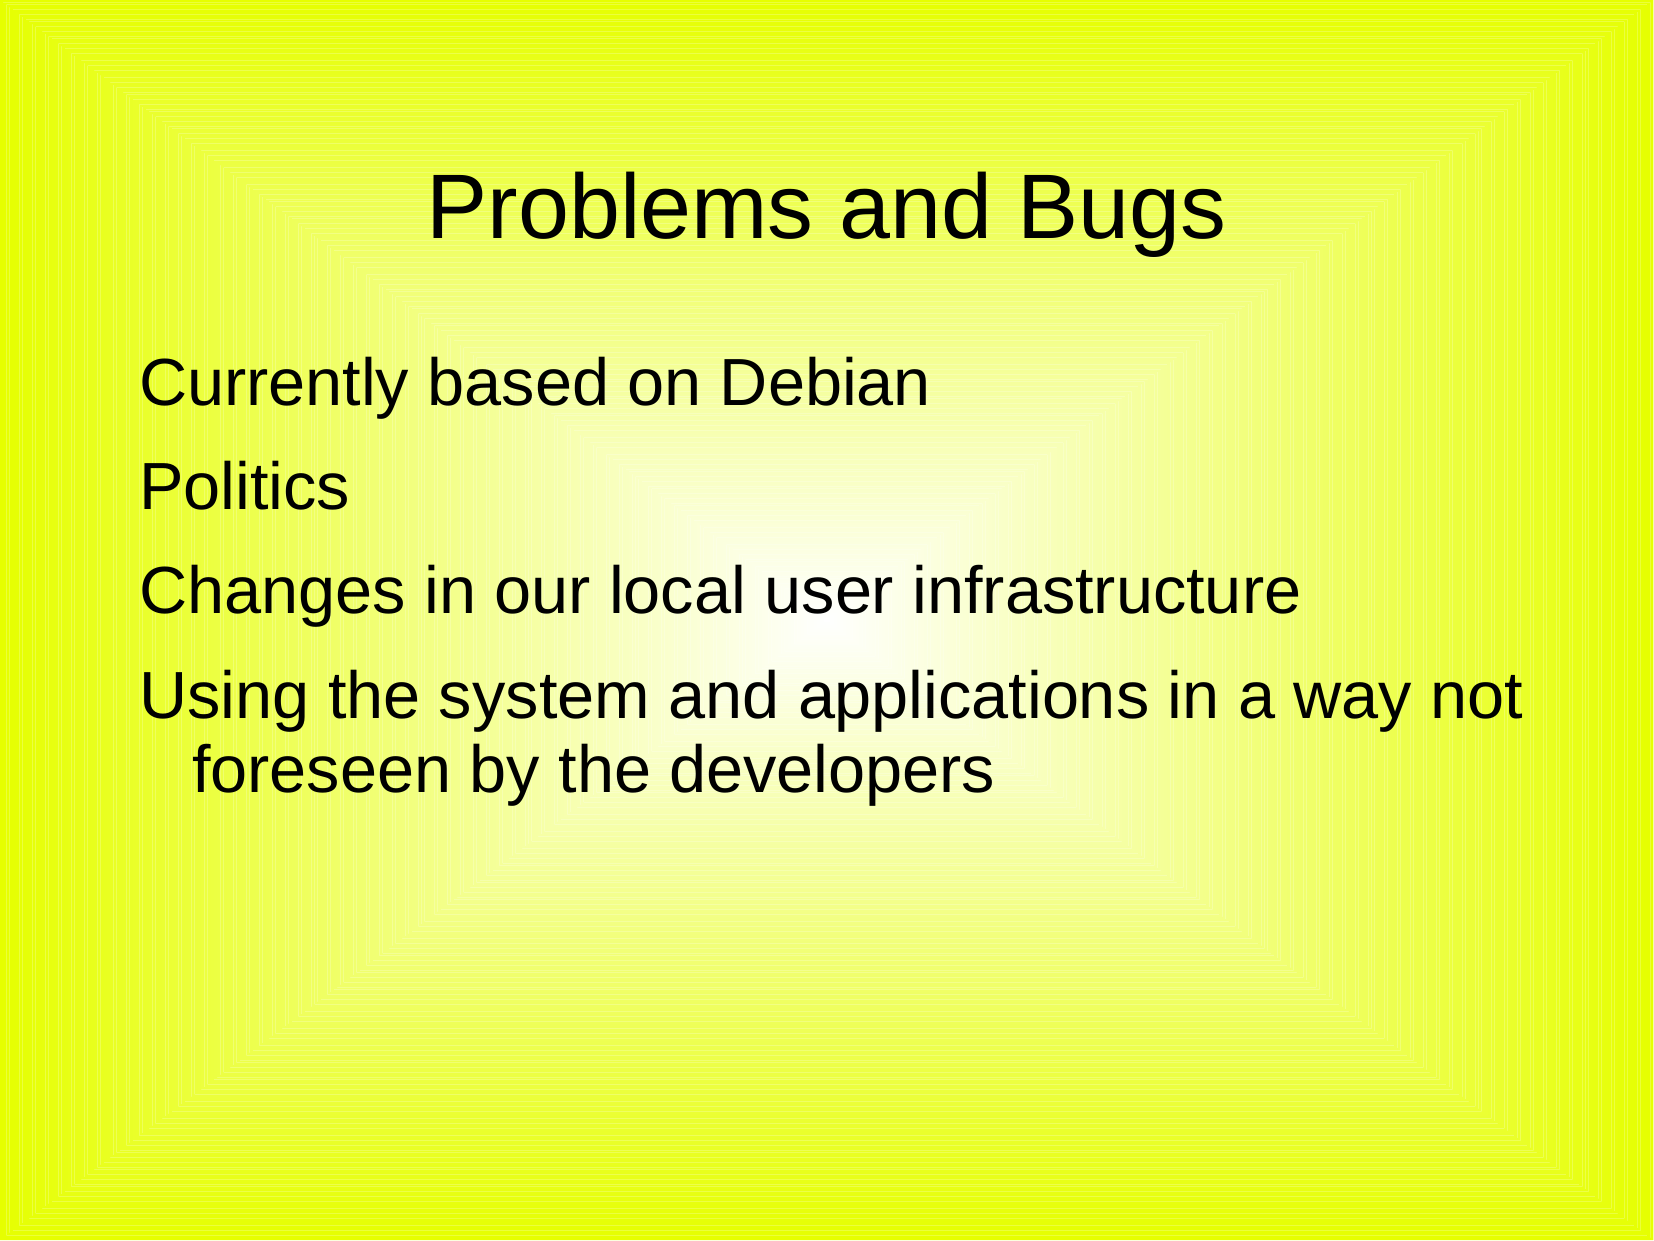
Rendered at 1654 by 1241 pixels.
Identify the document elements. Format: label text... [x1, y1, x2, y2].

title Problems and Bugs [121, 102, 1534, 311]
list Currently based on Debian Politics Changes in our local user infrastructure Using the system and applications in a way not foreseen by the developers [121, 344, 1534, 1127]
